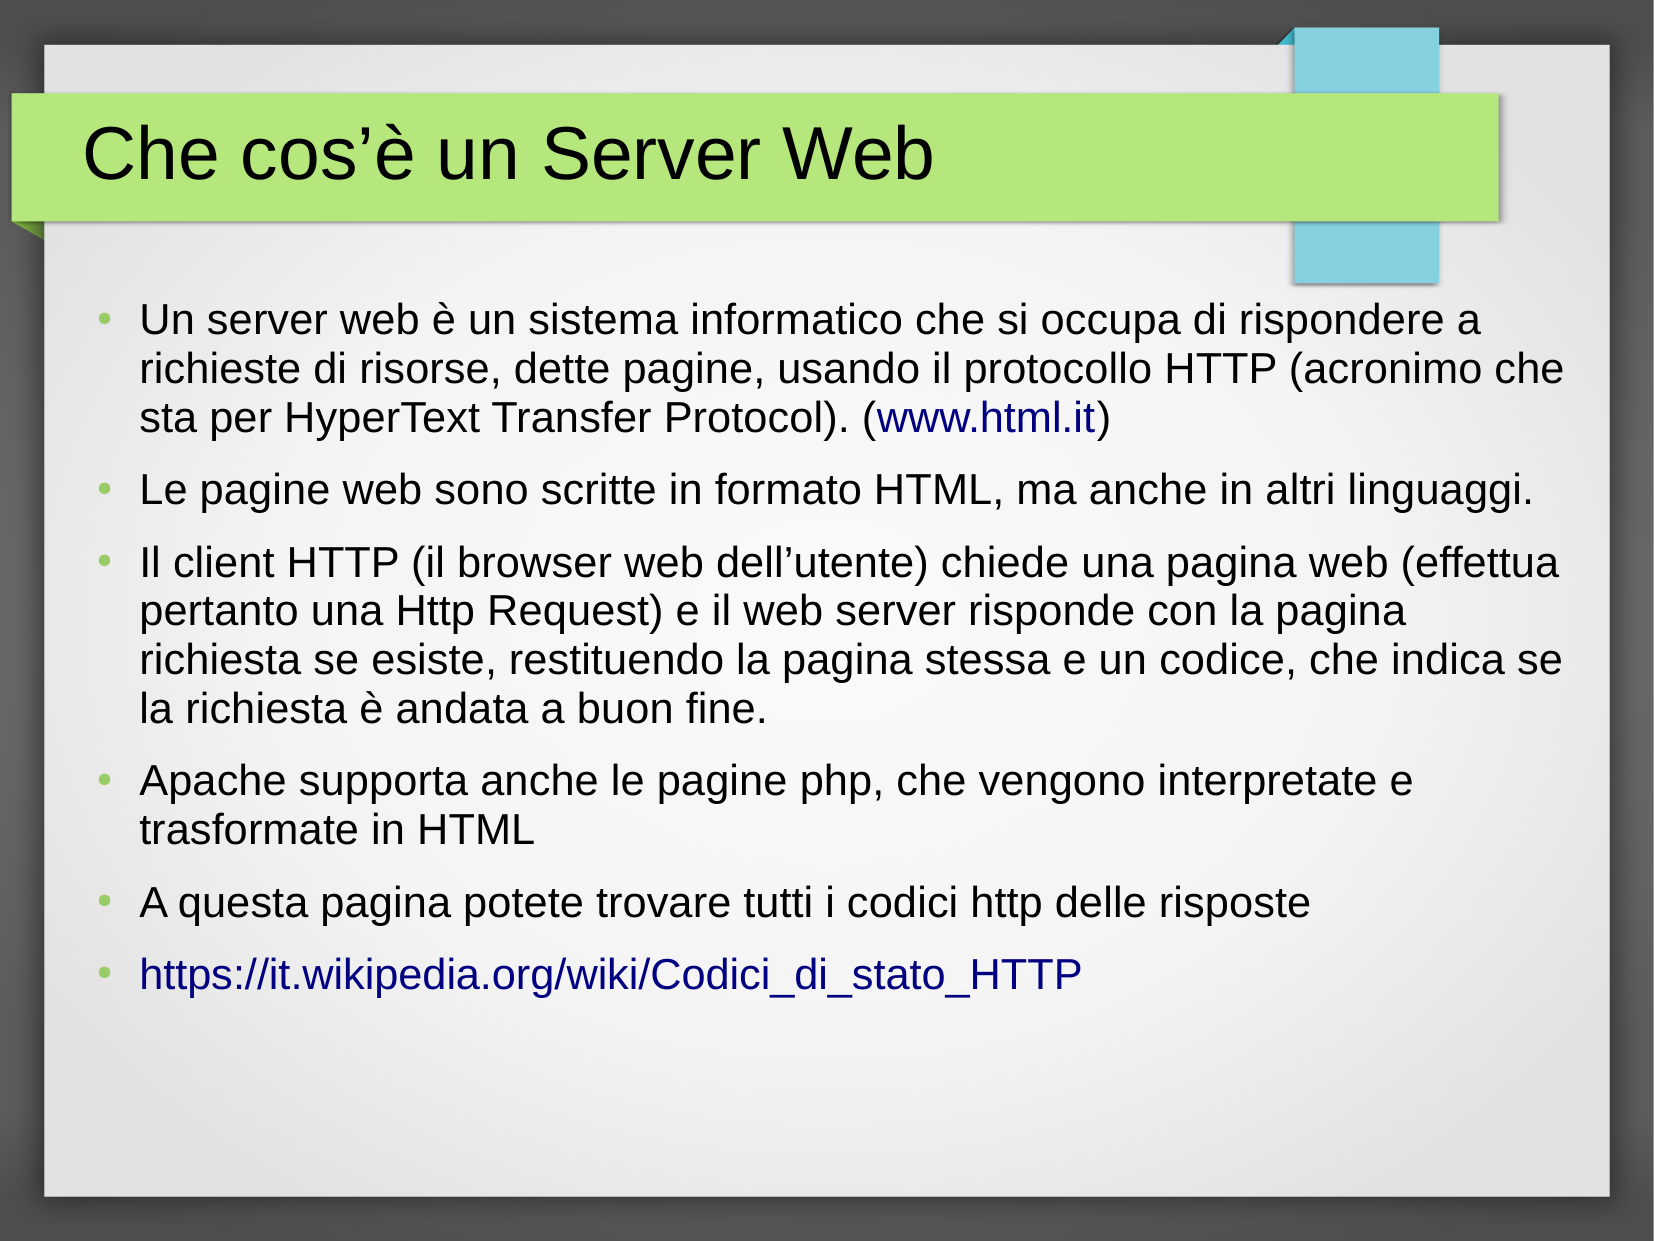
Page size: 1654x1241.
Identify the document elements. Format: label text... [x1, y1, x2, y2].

title Che cos’è un Server Web [82, 94, 1264, 213]
picture [0, 0, 1654, 1241]
list Un server web è un sistema informatico che si occupa di rispondere a richieste di risorse, dette pagine, usando il protocollo HTTP (acronimo che sta per HyperText Transfer Protocol). (www.html.it) Le pagine web sono scritte in formato HTML, ma anche in altri linguaggi. Il client HTTP (il browser web dell’utente) chiede una pagina web (effettua pertanto una Http Request) e il web server risponde con la pagina richiesta se esiste, restituendo la pagina stessa e un codice, che indica se la richiesta è andata a buon fine. Apache supporta anche le pagine php, che vengono interpretate e trasformate in HTML A questa pagina potete trovare tutti i codici http delle risposte https://it.wikipedia.org/wiki/Codici_di_stato_HTTP [82, 295, 1571, 1015]
